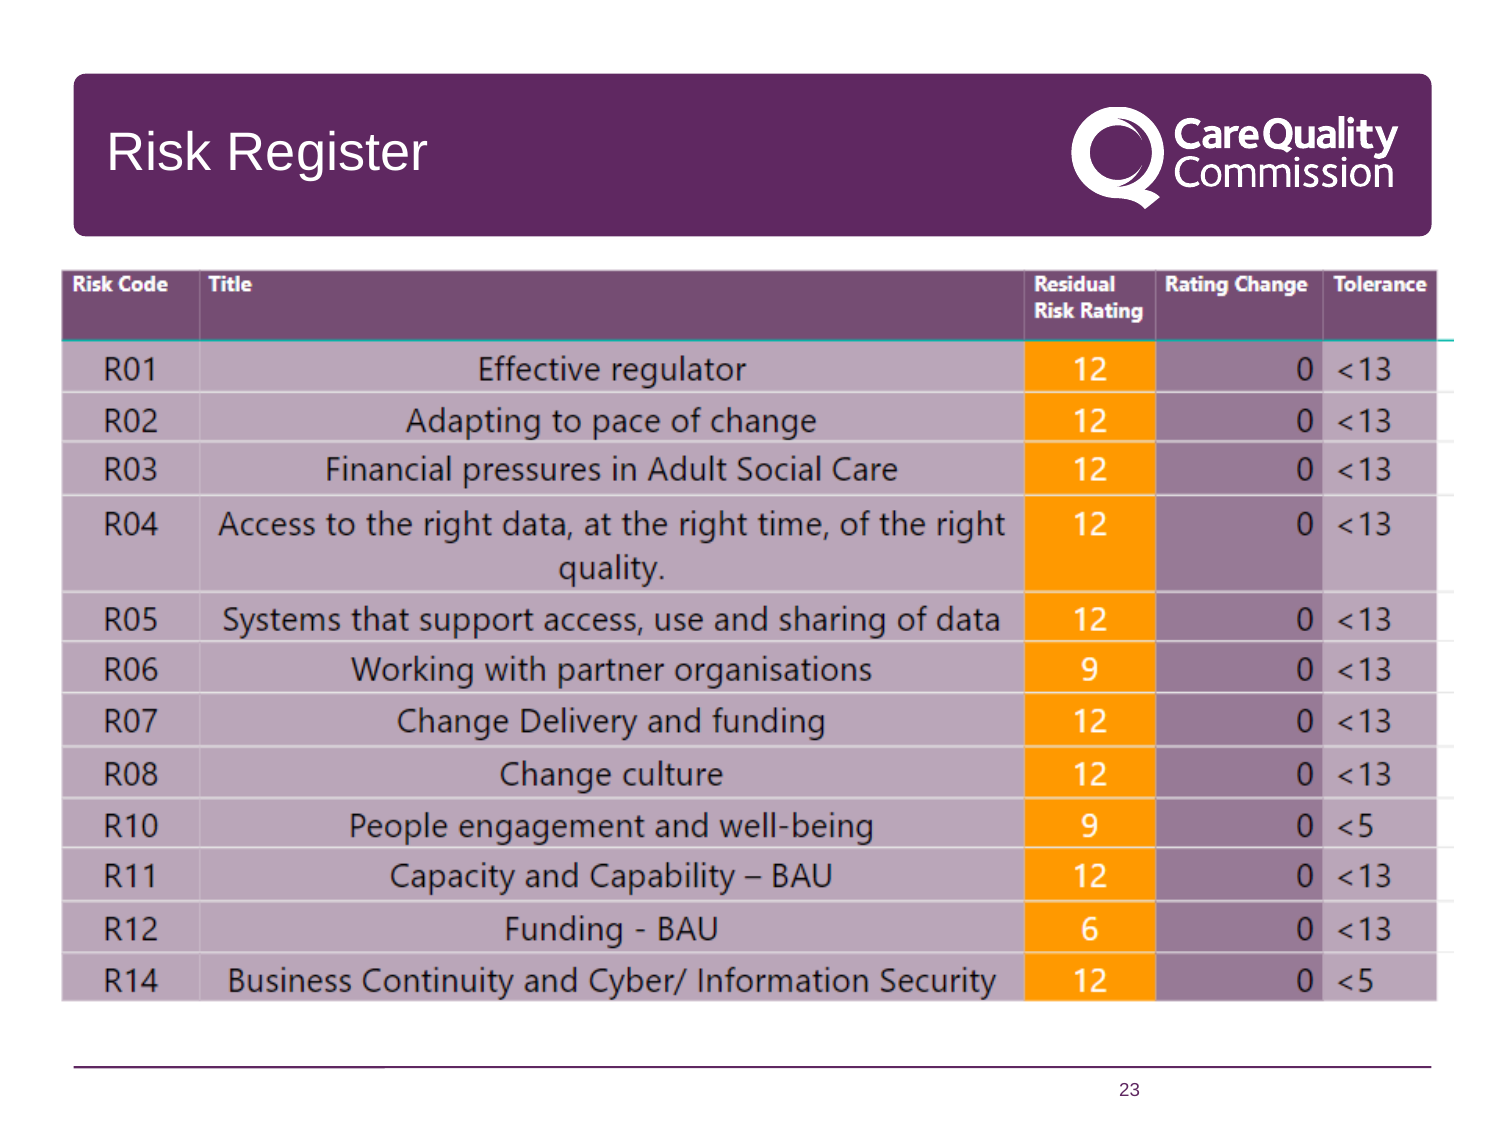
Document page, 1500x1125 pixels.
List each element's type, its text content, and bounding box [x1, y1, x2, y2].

picture [46, 251, 1454, 1011]
text_box 23 [1119, 1025, 1432, 1101]
title Risk Register [106, 79, 1022, 229]
